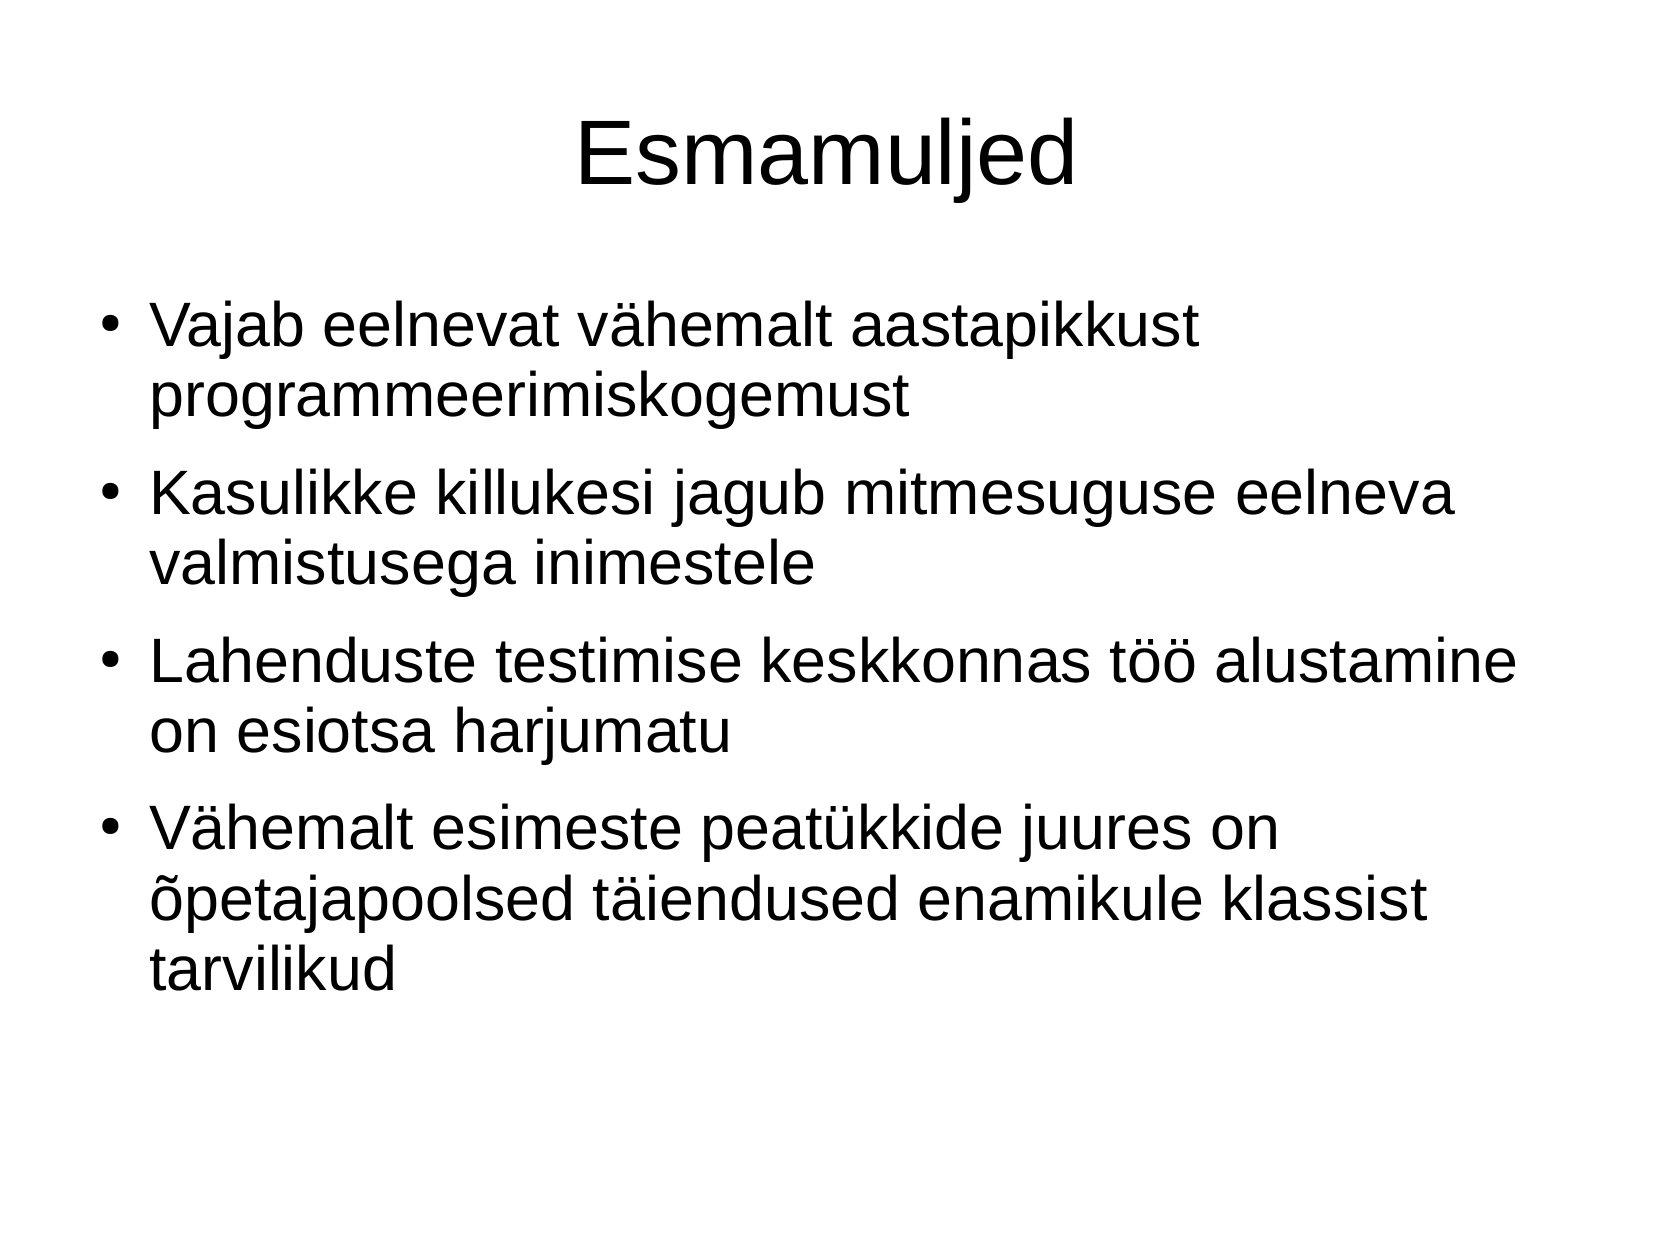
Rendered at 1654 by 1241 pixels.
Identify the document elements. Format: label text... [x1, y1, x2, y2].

title Esmamuljed [82, 49, 1571, 257]
list Vajab eelnevat vähemalt aastapikkust programmeerimiskogemust Kasulikke killukesi jagub mitmesuguse eelneva valmistusega inimestele Lahenduste testimise keskkonnas töö alustamine on esiotsa harjumatu Vähemalt esimeste peatükkide juures on õpetajapoolsed täiendused enamikule klassist tarvilikud [82, 290, 1571, 1010]
